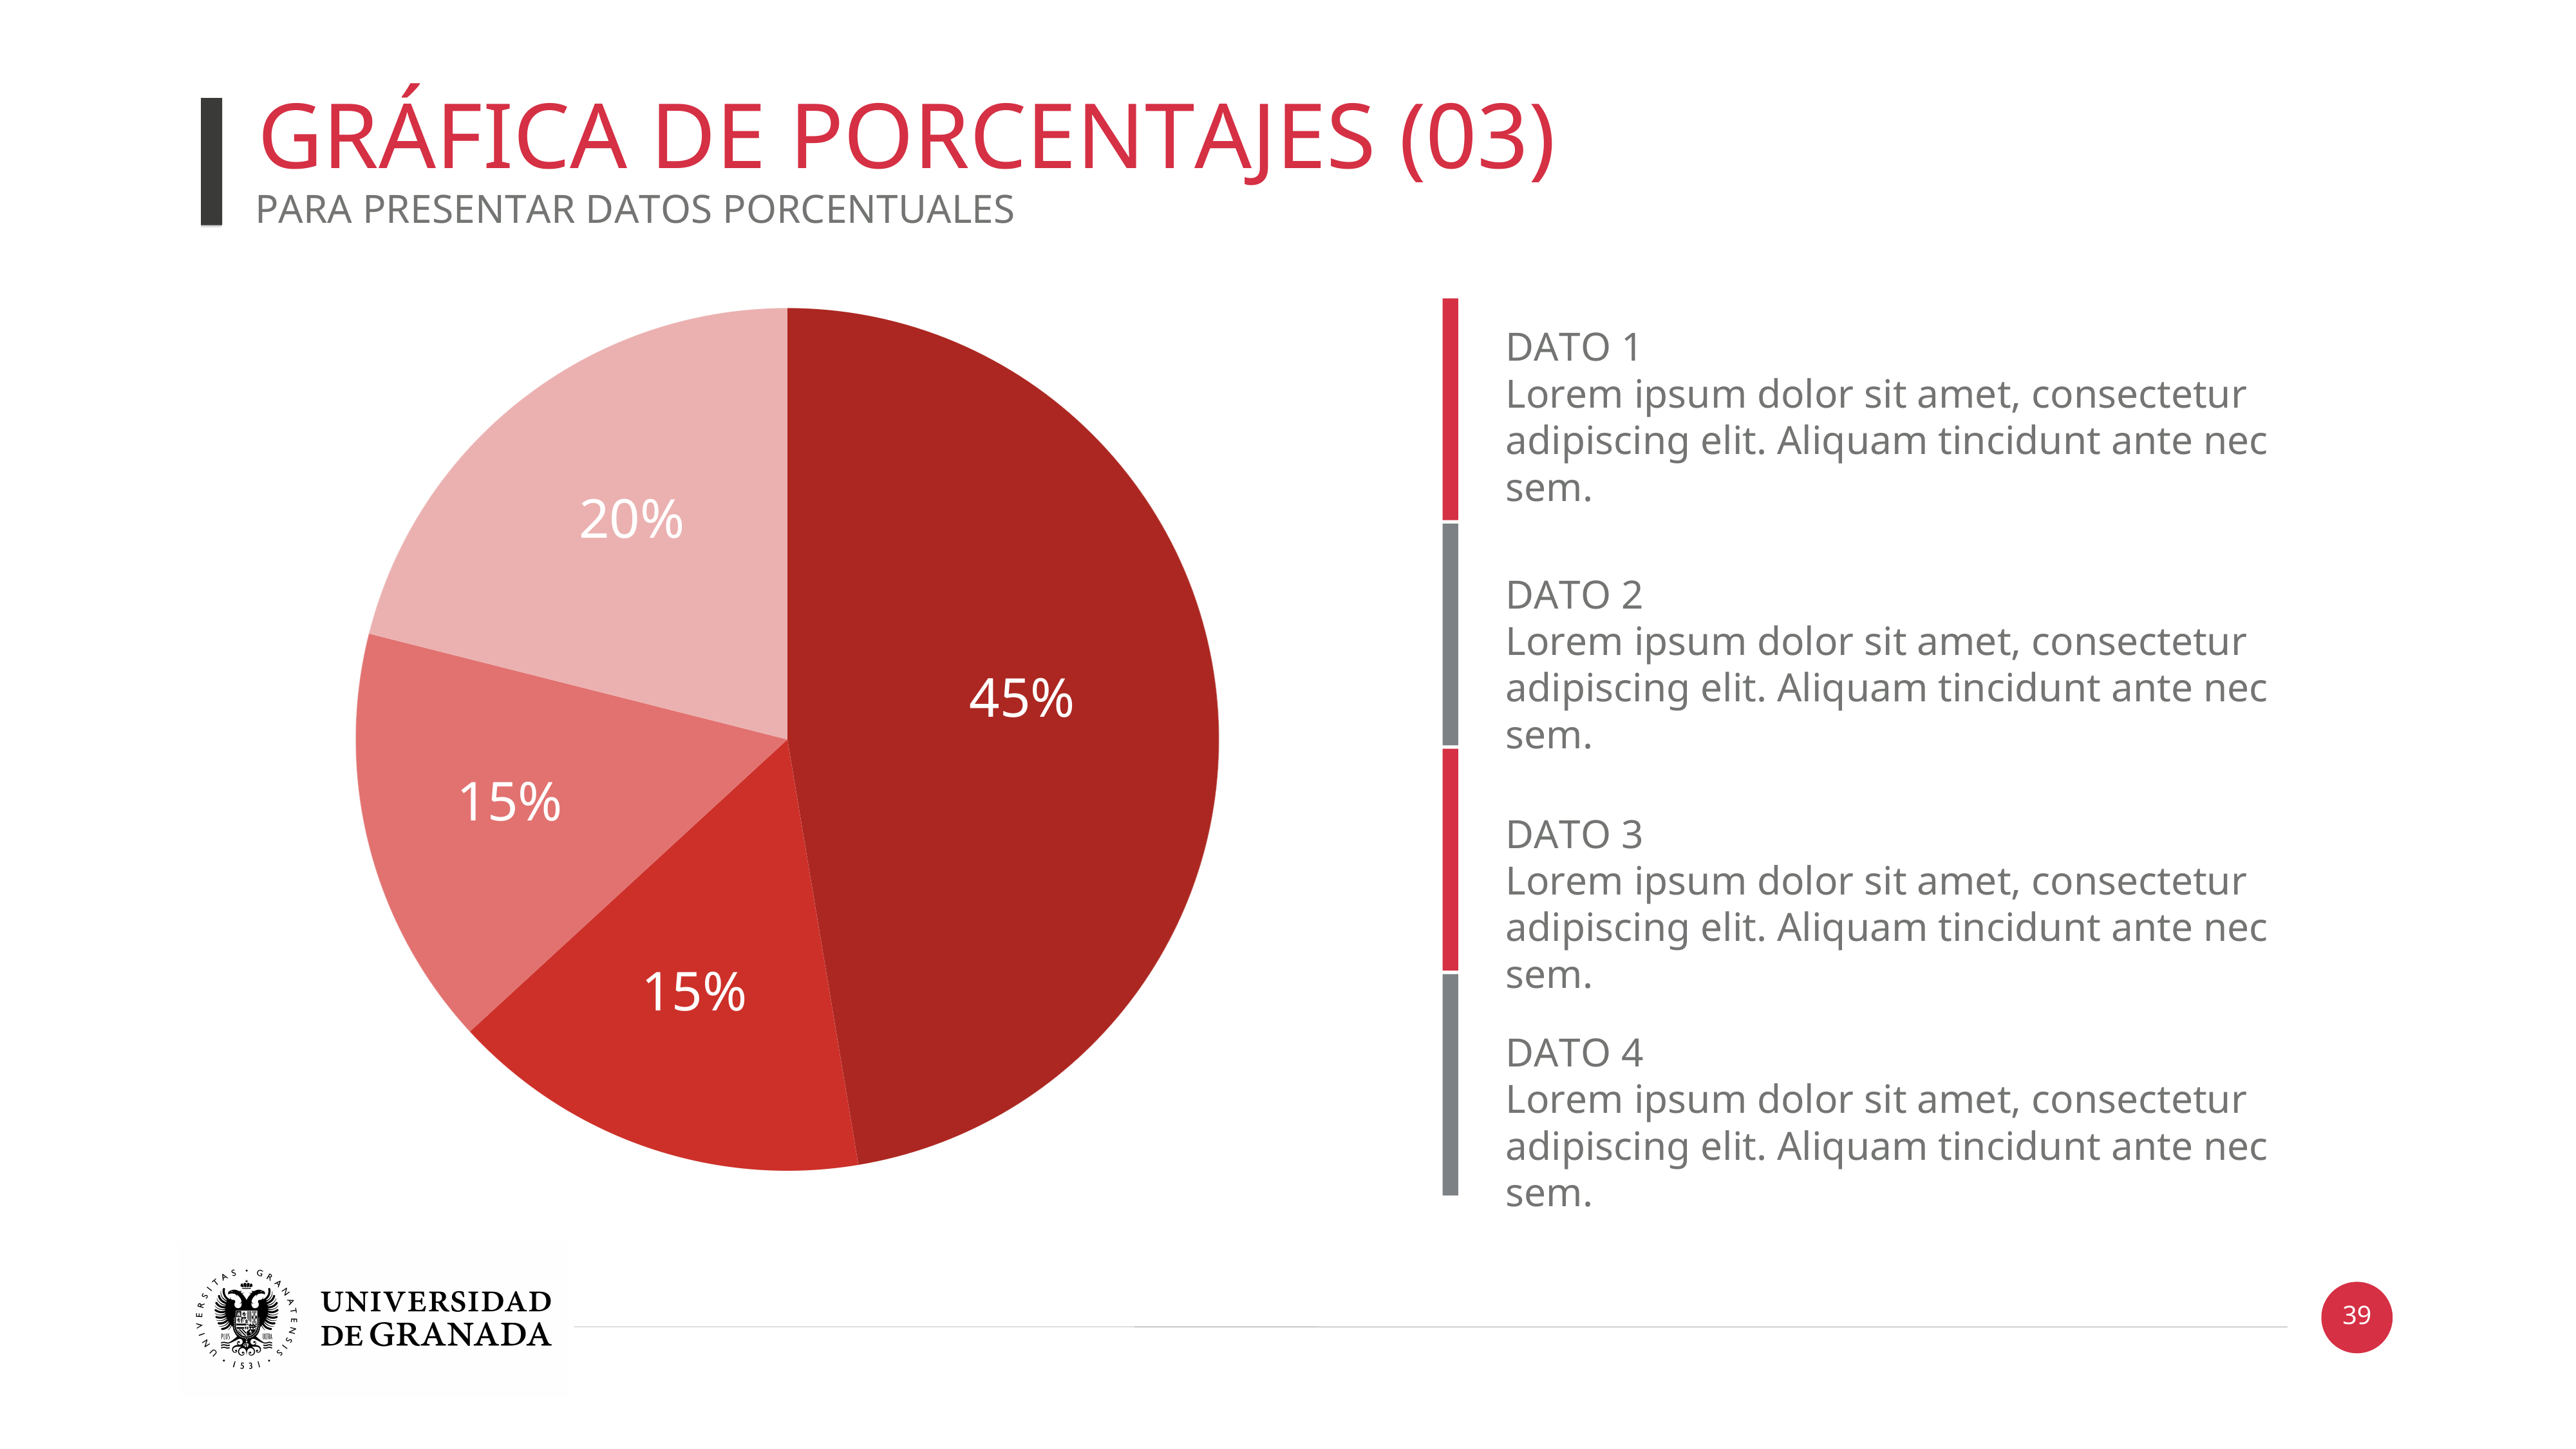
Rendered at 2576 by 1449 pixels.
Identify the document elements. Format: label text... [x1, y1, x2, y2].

text_box [1442, 298, 1458, 520]
text_box [1442, 524, 1458, 746]
text_box 15% [417, 762, 603, 837]
text_box [1442, 974, 1458, 1196]
text_box DATO 4 Lorem ipsum dolor sit amet, consectetur adipiscing elit. Aliquam tincidunt ante nec sem. [1486, 1018, 2313, 1224]
text_box DATO 2 Lorem ipsum dolor sit amet, consectetur adipiscing elit. Aliquam tincidunt ante nec sem. [1486, 560, 2313, 766]
text_box 20% [539, 480, 725, 554]
text_box GRÁFICA DE PORCENTAJES (03) [248, 73, 2402, 191]
text_box [201, 98, 223, 225]
picture [178, 1241, 569, 1397]
text_box DATO 1 Lorem ipsum dolor sit amet, consectetur adipiscing elit. Aliquam tincidunt ante nec sem. [1486, 312, 2313, 519]
text_box 45% [930, 659, 1115, 734]
text_box 15% [602, 952, 787, 1027]
text_box DATO 3 Lorem ipsum dolor sit amet, consectetur adipiscing elit. Aliquam tincidunt ante nec sem. [1486, 799, 2313, 1006]
text_box [1442, 748, 1458, 971]
text_box <número> [2308, 1278, 2407, 1356]
chart [162, 293, 1413, 1186]
text_box PARA PRESENTAR DATOS PORCENTUALES [245, 179, 2400, 236]
